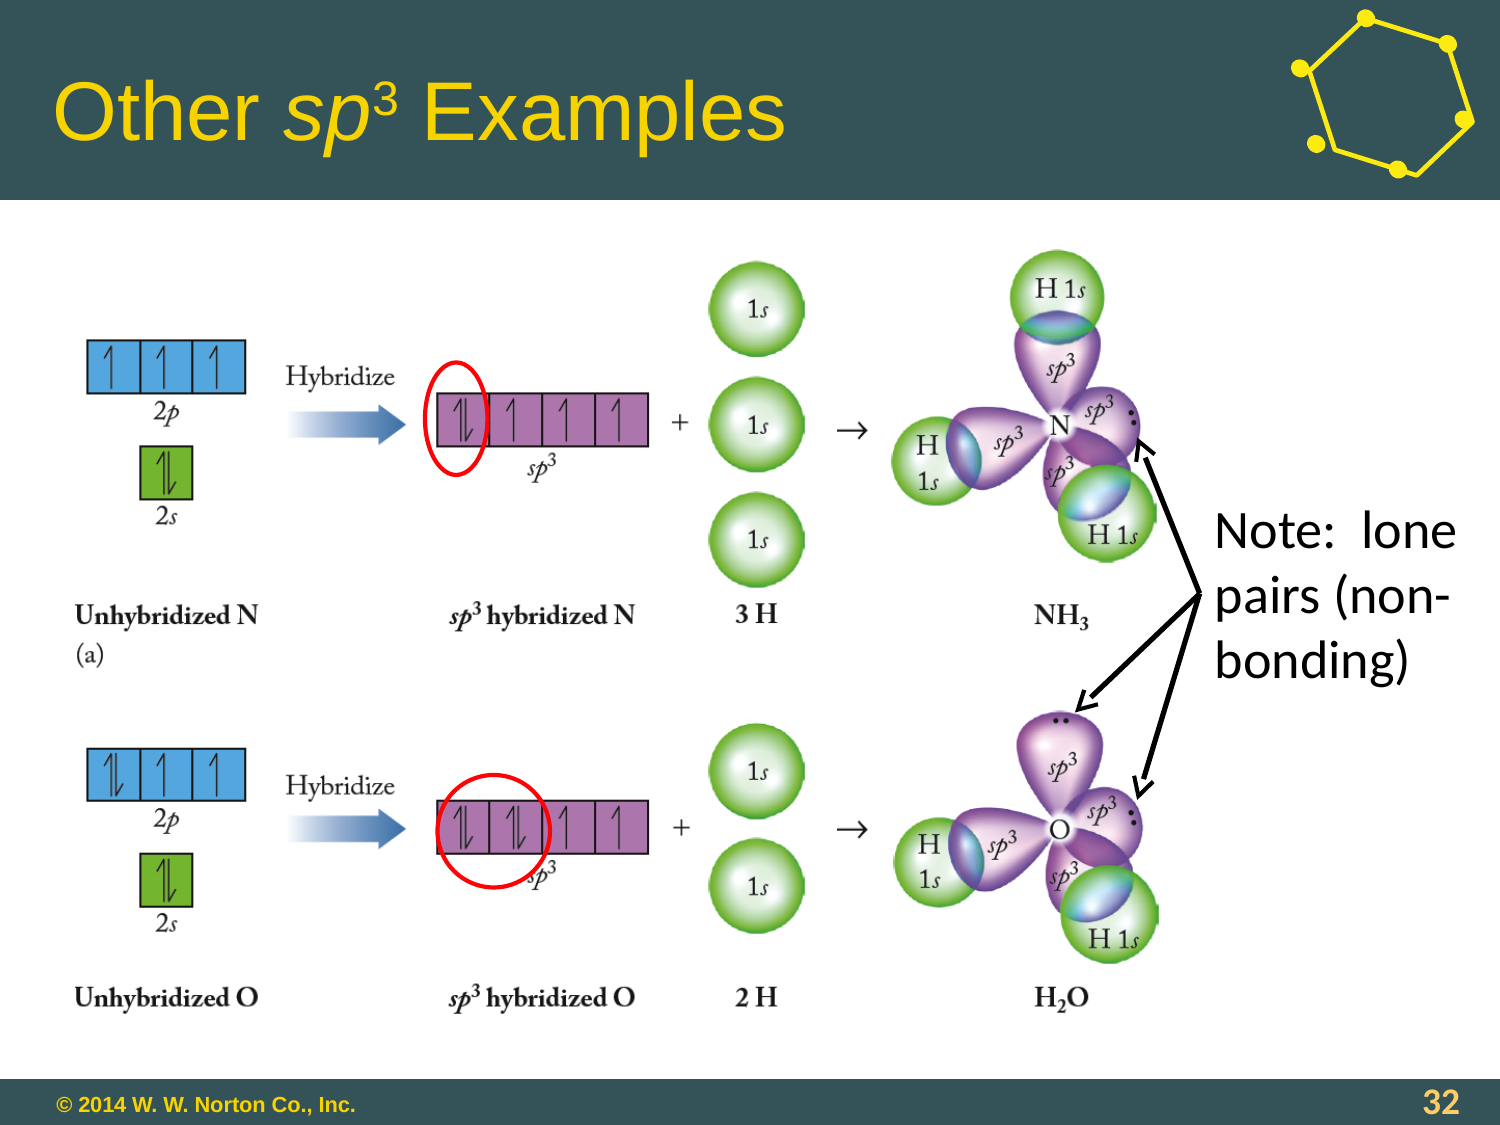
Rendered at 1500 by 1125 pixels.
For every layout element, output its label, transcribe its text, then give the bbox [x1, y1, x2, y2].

picture [75, 249, 1163, 1021]
text_box Note: lone pairs (non-bonding) [1199, 487, 1488, 698]
slide_number <number> [1400, 1073, 1475, 1125]
title Other sp3 Examples [37, 19, 1118, 195]
